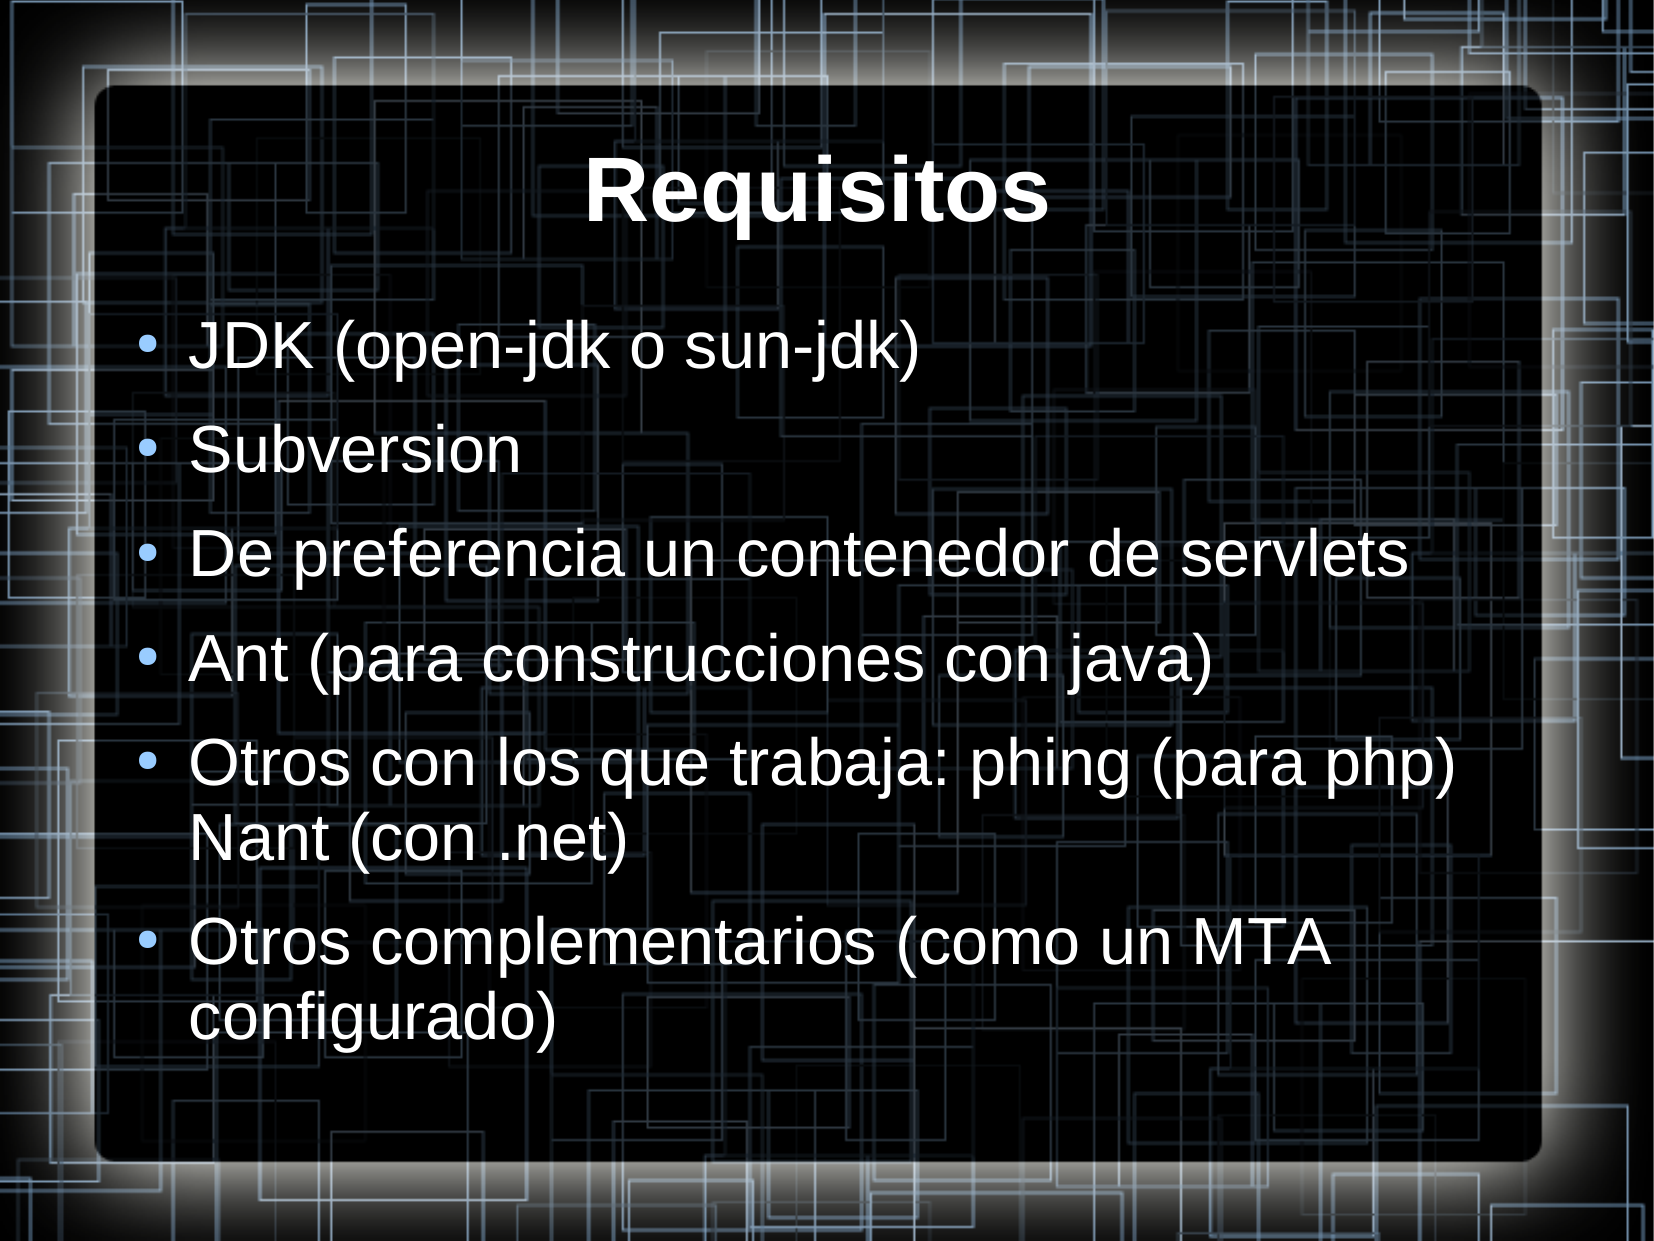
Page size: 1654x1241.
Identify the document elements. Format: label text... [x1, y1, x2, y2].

title Requisitos [106, 104, 1530, 277]
list JDK (open-jdk o sun-jdk) Subversion De preferencia un contenedor de servlets Ant (para construcciones con java) Otros con los que trabaja: phing (para php) Nant (con .net) Otros complementarios (como un MTA configurado) [118, 307, 1512, 1054]
picture [0, 0, 1654, 1241]
